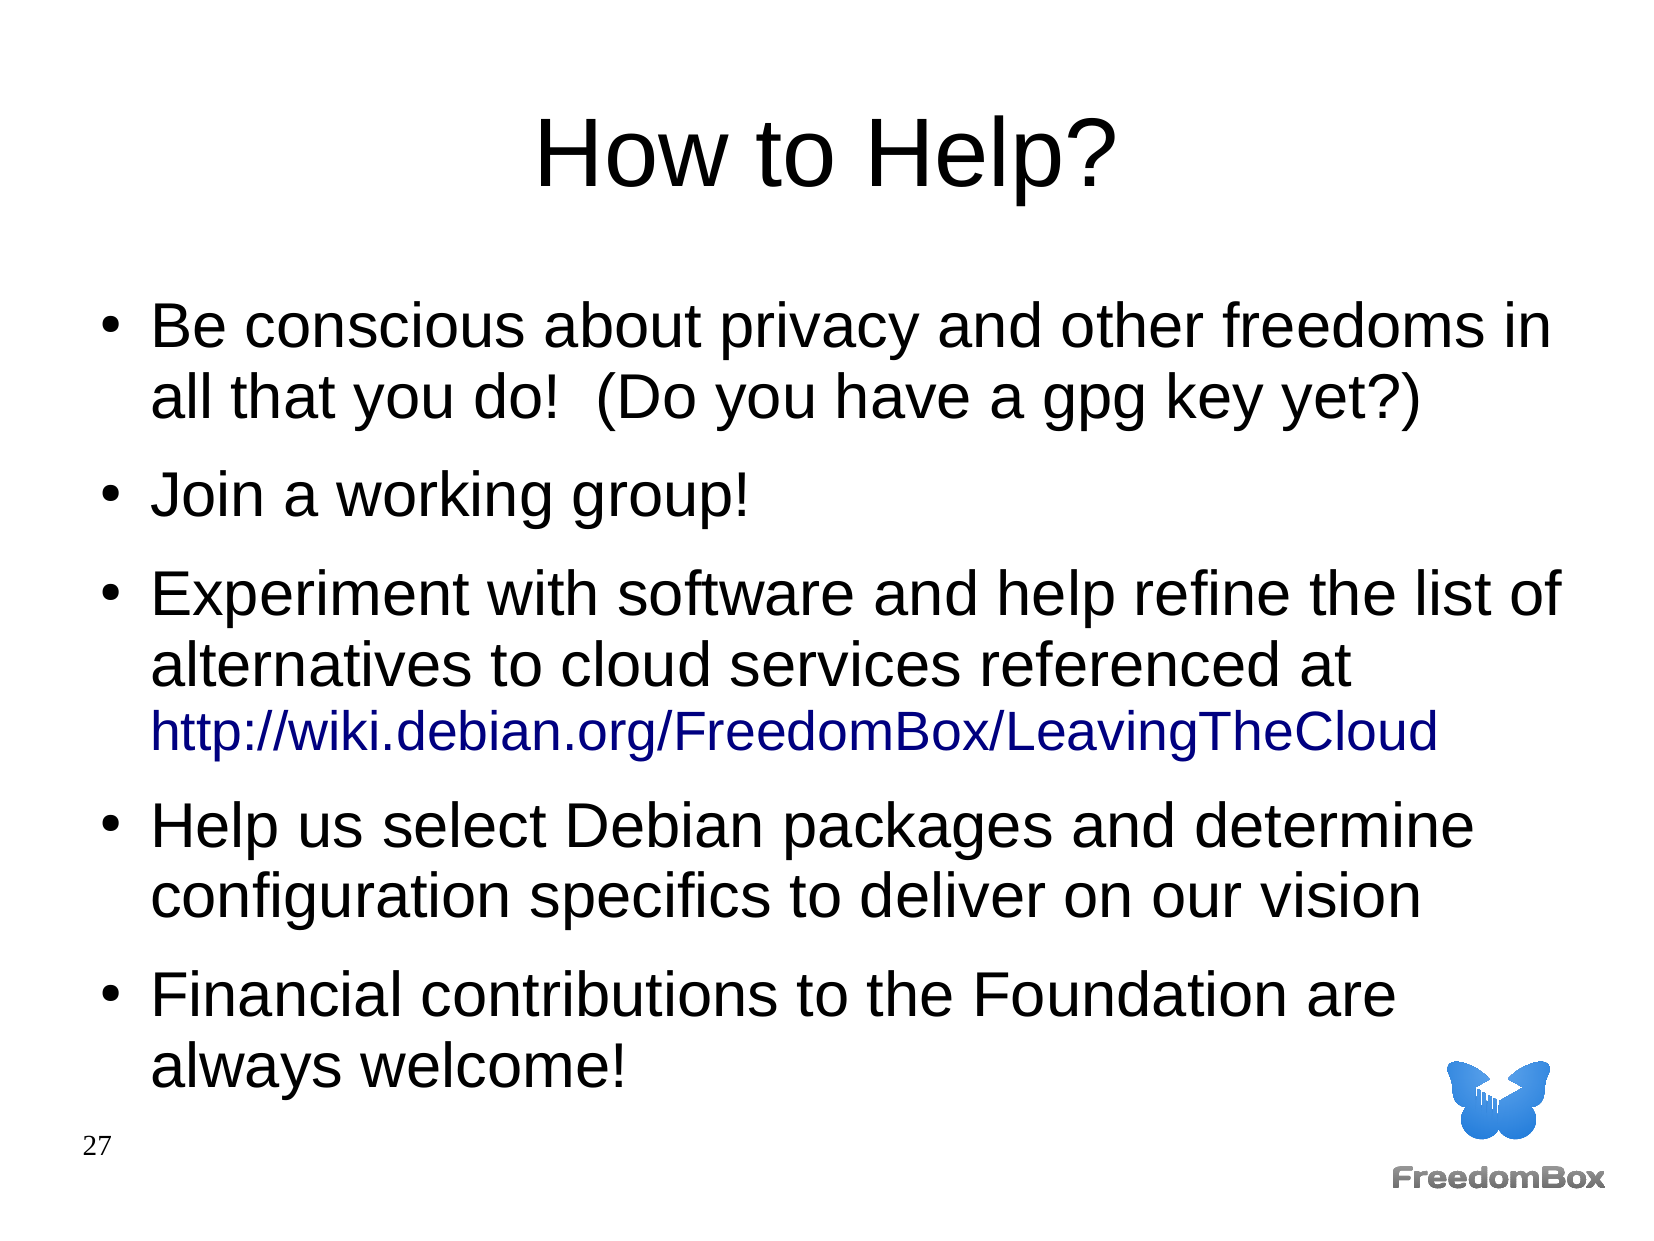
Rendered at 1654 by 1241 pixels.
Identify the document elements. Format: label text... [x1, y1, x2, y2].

title How to Help? [82, 49, 1571, 257]
list Be conscious about privacy and other freedoms in all that you do! (Do you have a gpg key yet?) Join a working group! Experiment with software and help refine the list of alternatives to cloud services referenced at http://wiki.debian.org/FreedomBox/LeavingTheCloud Help us select Debian packages and determine configuration specifics to deliver on our vision Financial contributions to the Foundation are always welcome! [82, 290, 1571, 1109]
